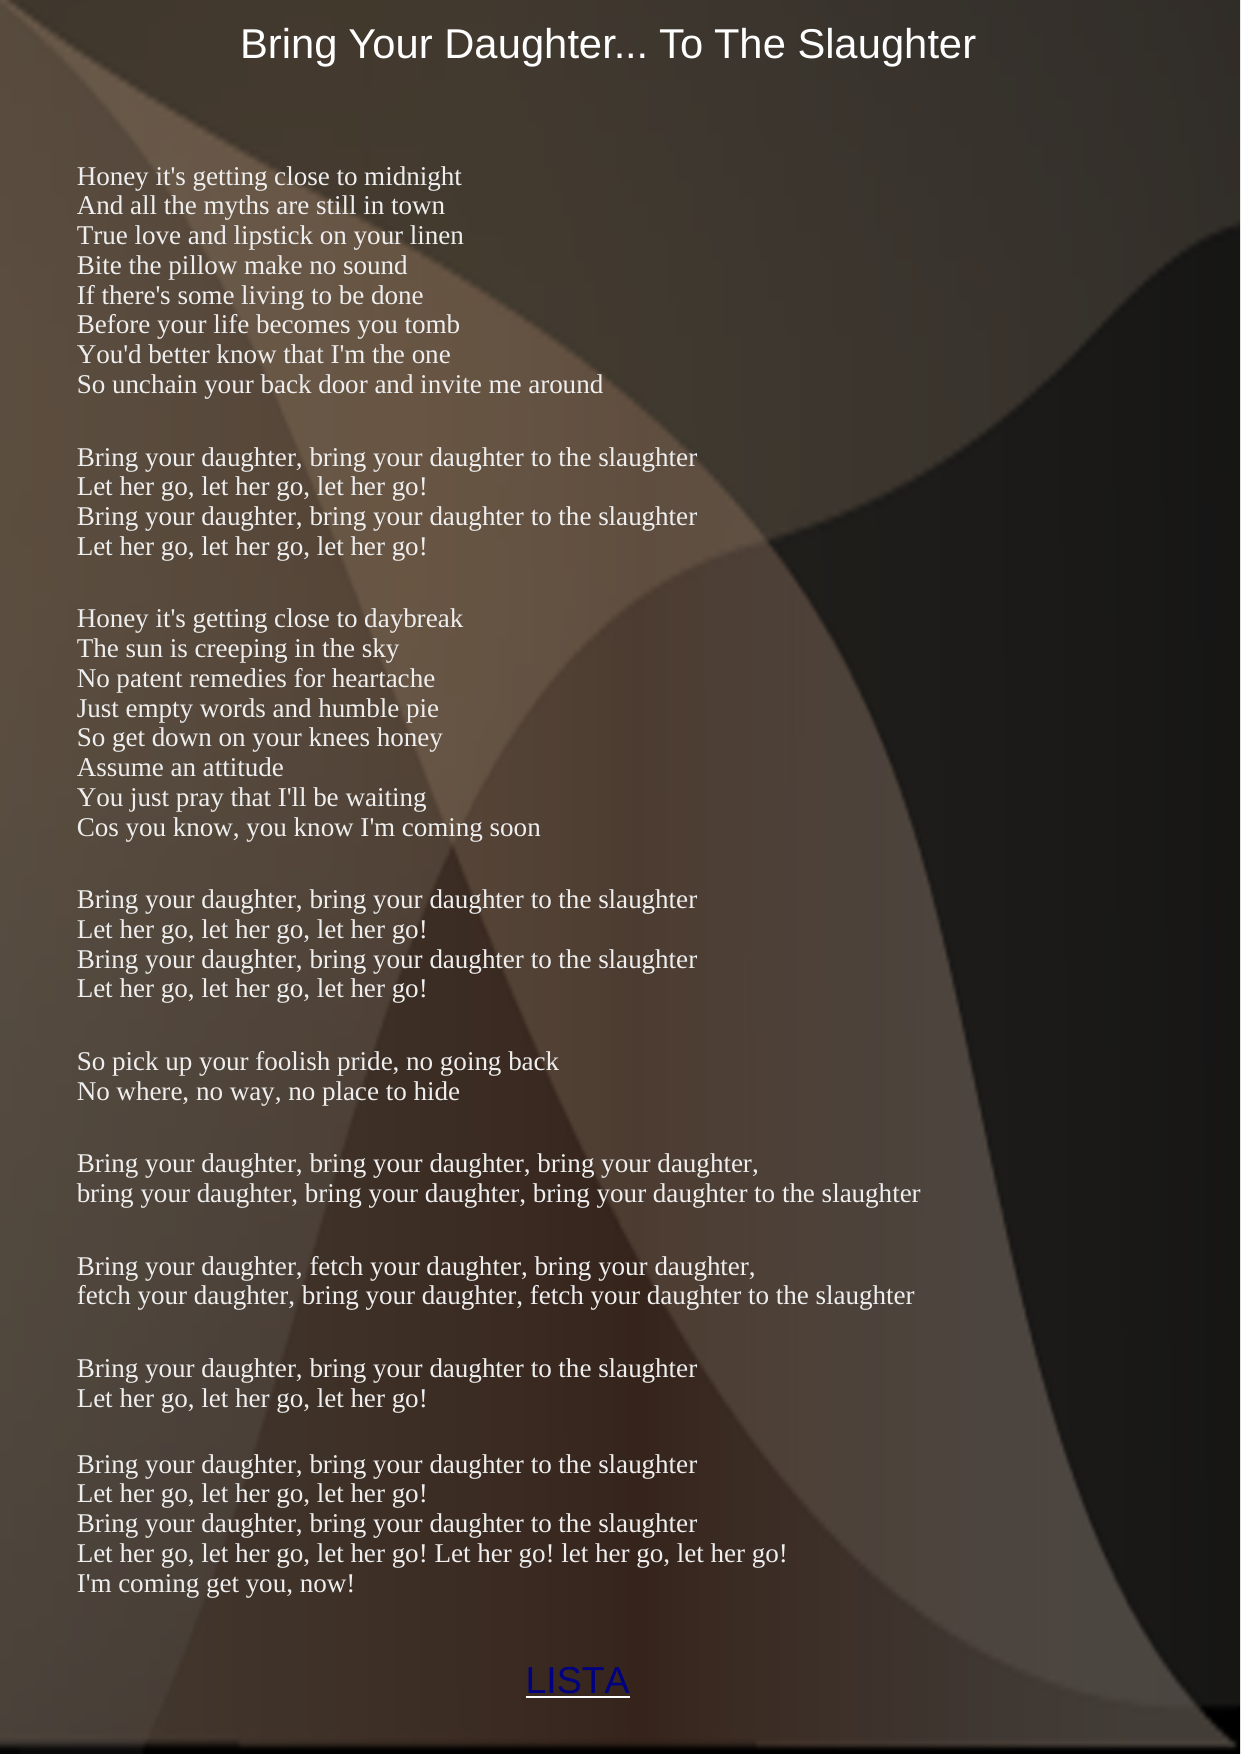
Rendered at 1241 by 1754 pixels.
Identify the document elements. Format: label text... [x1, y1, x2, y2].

list Honey it's getting close to midnight And all the myths are still in town True love and lipstick on your linen Bite the pillow make no sound If there's some living to be done Before your life becomes you tomb You'd better know that I'm the one So unchain your back door and invite me around Bring your daughter, bring your daughter to the slaughter Let her go, let her go, let her go! Bring your daughter, bring your daughter to the slaughter Let her go, let her go, let her go! Honey it's getting close to daybreak The sun is creeping in the sky No patent remedies for heartache Just empty words and humble pie So get down on your knees honey Assume an attitude You just pray that I'll be waiting Cos you know, you know I'm coming soon Bring your daughter, bring your daughter to the slaughter Let her go, let her go, let her go! Bring your daughter, bring your daughter to the slaughter Let her go, let her go, let her go! So pick up your foolish pride, no going back No where, no way, no place to hide Bring your daughter, bring your daughter, bring your daughter, bring your daughter, bring your daughter, bring your daughter to the slaughter Bring your daughter, fetch your daughter, bring your daughter, fetch your daughter, bring your daughter, fetch your daughter to the slaughter Bring your daughter, bring your daughter to the slaughter Let her go, let her go, let her go! Bring your daughter, bring your daughter to the slaughter Let her go, let her go, let her go! Bring your daughter, bring your daughter to the slaughter Let her go, let her go, let her go! Let her go! let her go, let her go! I'm coming get you, now! [76, 88, 1140, 1684]
title Bring Your Daughter... To The Slaughter [76, 21, 1140, 68]
picture [0, 0, 1241, 1754]
text_box LISTA [525, 1659, 658, 1702]
